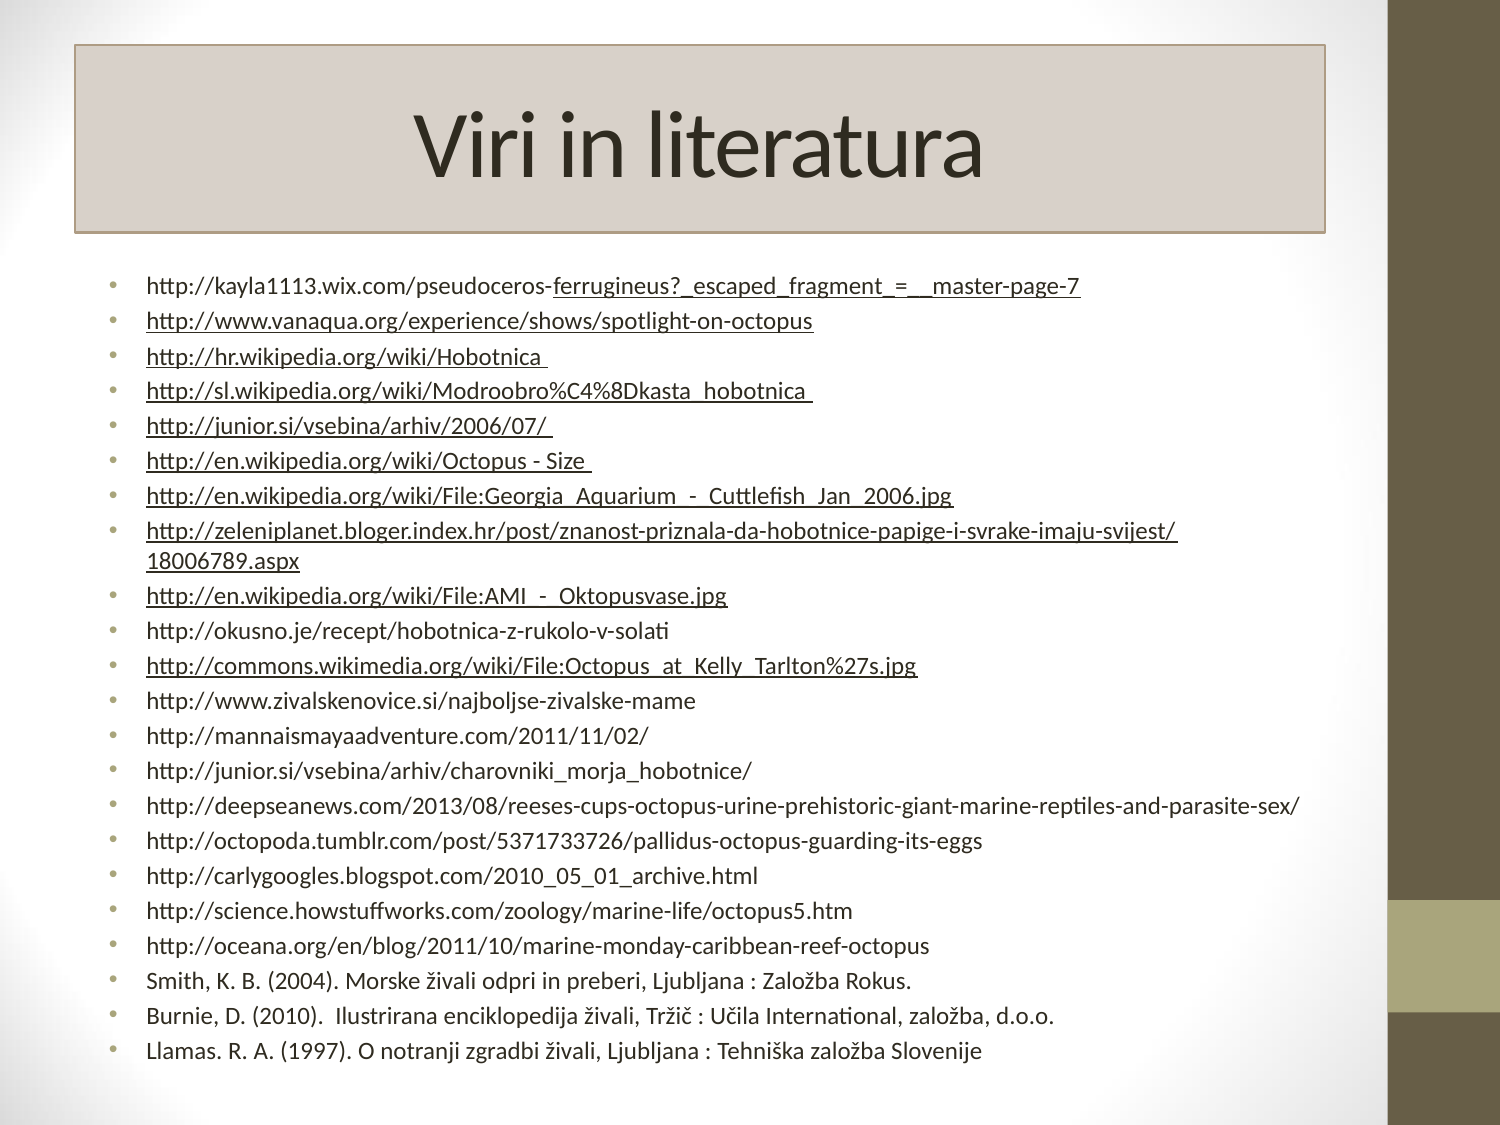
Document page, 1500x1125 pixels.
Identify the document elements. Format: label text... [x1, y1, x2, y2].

title Viri in literatura [75, 45, 1325, 233]
picture [0, 0, 1387, 1125]
list http://kayla1113.wix.com/pseudoceros-ferrugineus?_escaped_fragment_=__master-page-7 http://www.vanaqua.org/experience/shows/spotlight-on-octopus http://hr.wikipedia.org/wiki/Hobotnica http://sl.wikipedia.org/wiki/Modroobro%C4%8Dkasta_hobotnica http://junior.si/vsebina/arhiv/2006/07/ http://en.wikipedia.org/wiki/Octopus - Size http://en.wikipedia.org/wiki/File:Georgia_Aquarium_-_Cuttlefish_Jan_2006.jpg http://zeleniplanet.bloger.index.hr/post/znanost-priznala-da-hobotnice-papige-i-svrake-imaju-svijest/18006789.aspx http://en.wikipedia.org/wiki/File:AMI_-_Oktopusvase.jpg http://okusno.je/recept/hobotnica-z-rukolo-v-solati http://commons.wikimedia.org/wiki/File:Octopus_at_Kelly_Tarlton%27s.jpg http://www.zivalskenovice.si/najboljse-zivalske-mame http://mannaismayaadventure.com/2011/11/02/ http://junior.si/vsebina/arhiv/charovniki_morja_hobotnice/ http://deepseanews.com/2013/08/reeses-cups-octopus-urine-prehistoric-giant-marine-reptiles-and-parasite-sex/ http://octopoda.tumblr.com/post/5371733726/pallidus-octopus-guarding-its-eggs http://carlygoogles.blogspot.com/2010_05_01_archive.html http://science.howstuffworks.com/zoology/marine-life/octopus5.htm http://oceana.org/en/blog/2011/10/marine-monday-caribbean-reef-octopus Smith, K. B. (2004). Morske živali odpri in preberi, Ljubljana : Založba Rokus. Burnie, D. (2010). Ilustrirana enciklopedija živali, Tržič : Učila International, založba, d.o.o. Llamas. R. A. (1997). O notranji zgradbi živali, Ljubljana : Tehniška založba Slovenije [75, 262, 1325, 1050]
